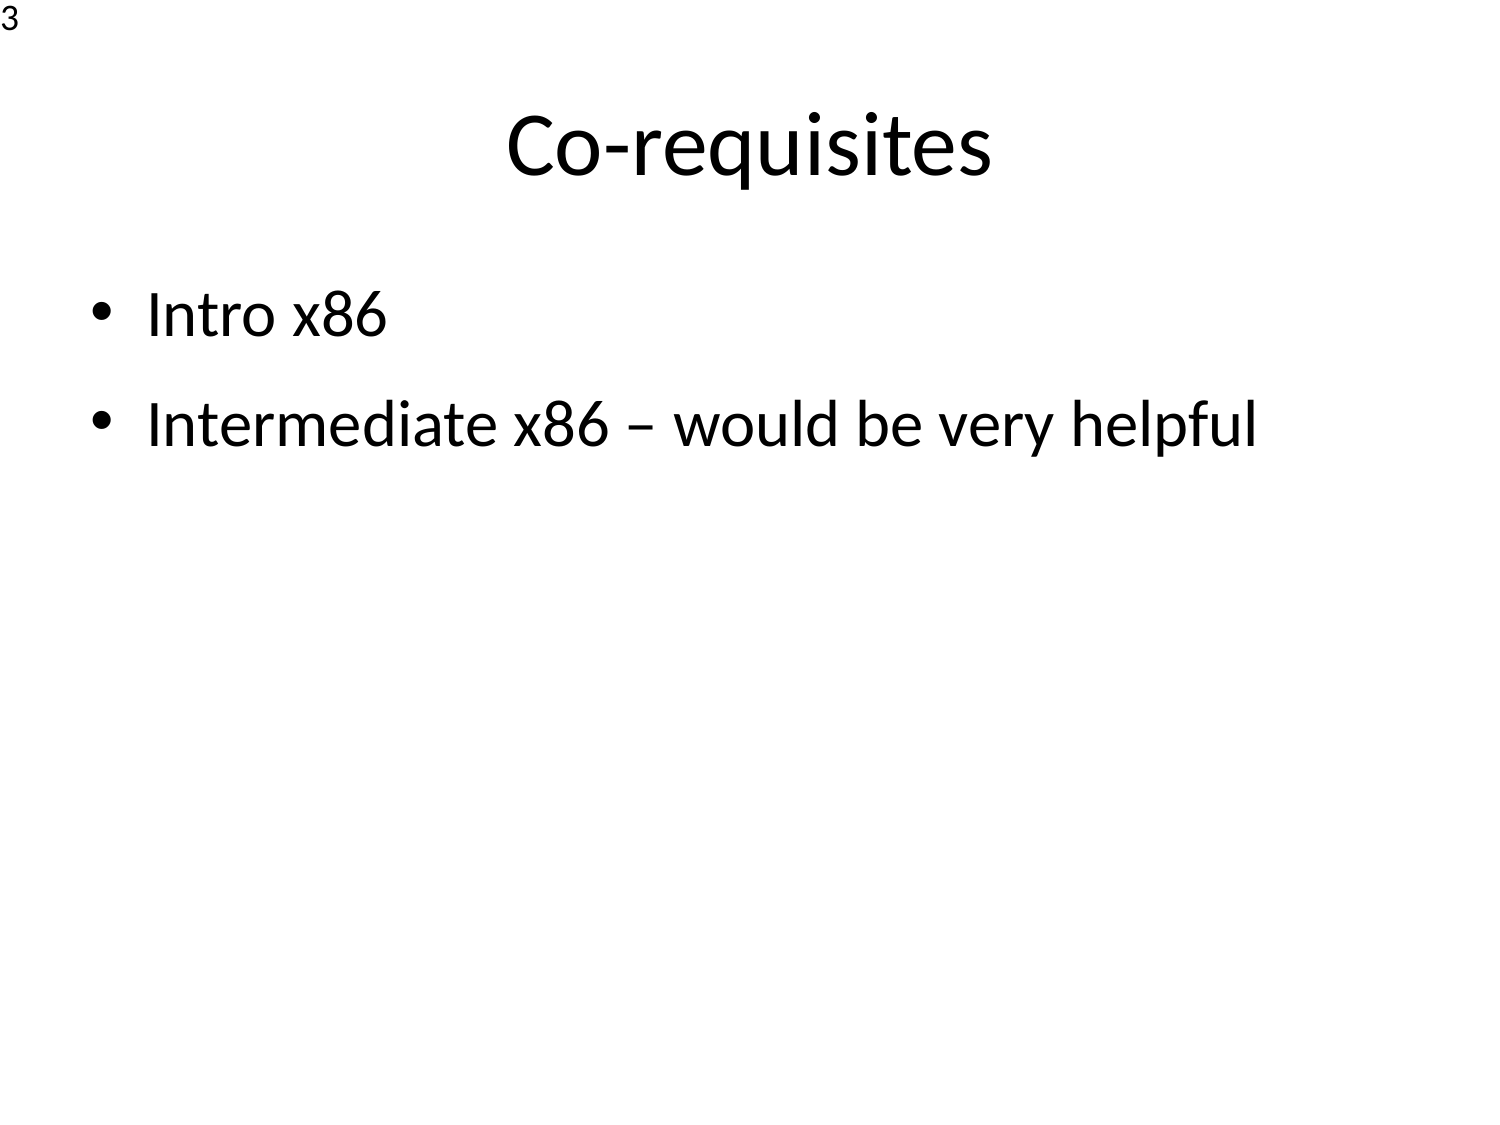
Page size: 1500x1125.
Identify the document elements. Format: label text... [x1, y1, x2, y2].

title Co-requisites [75, 45, 1425, 233]
list Intro x86 Intermediate x86 – would be very helpful [75, 262, 1425, 1005]
